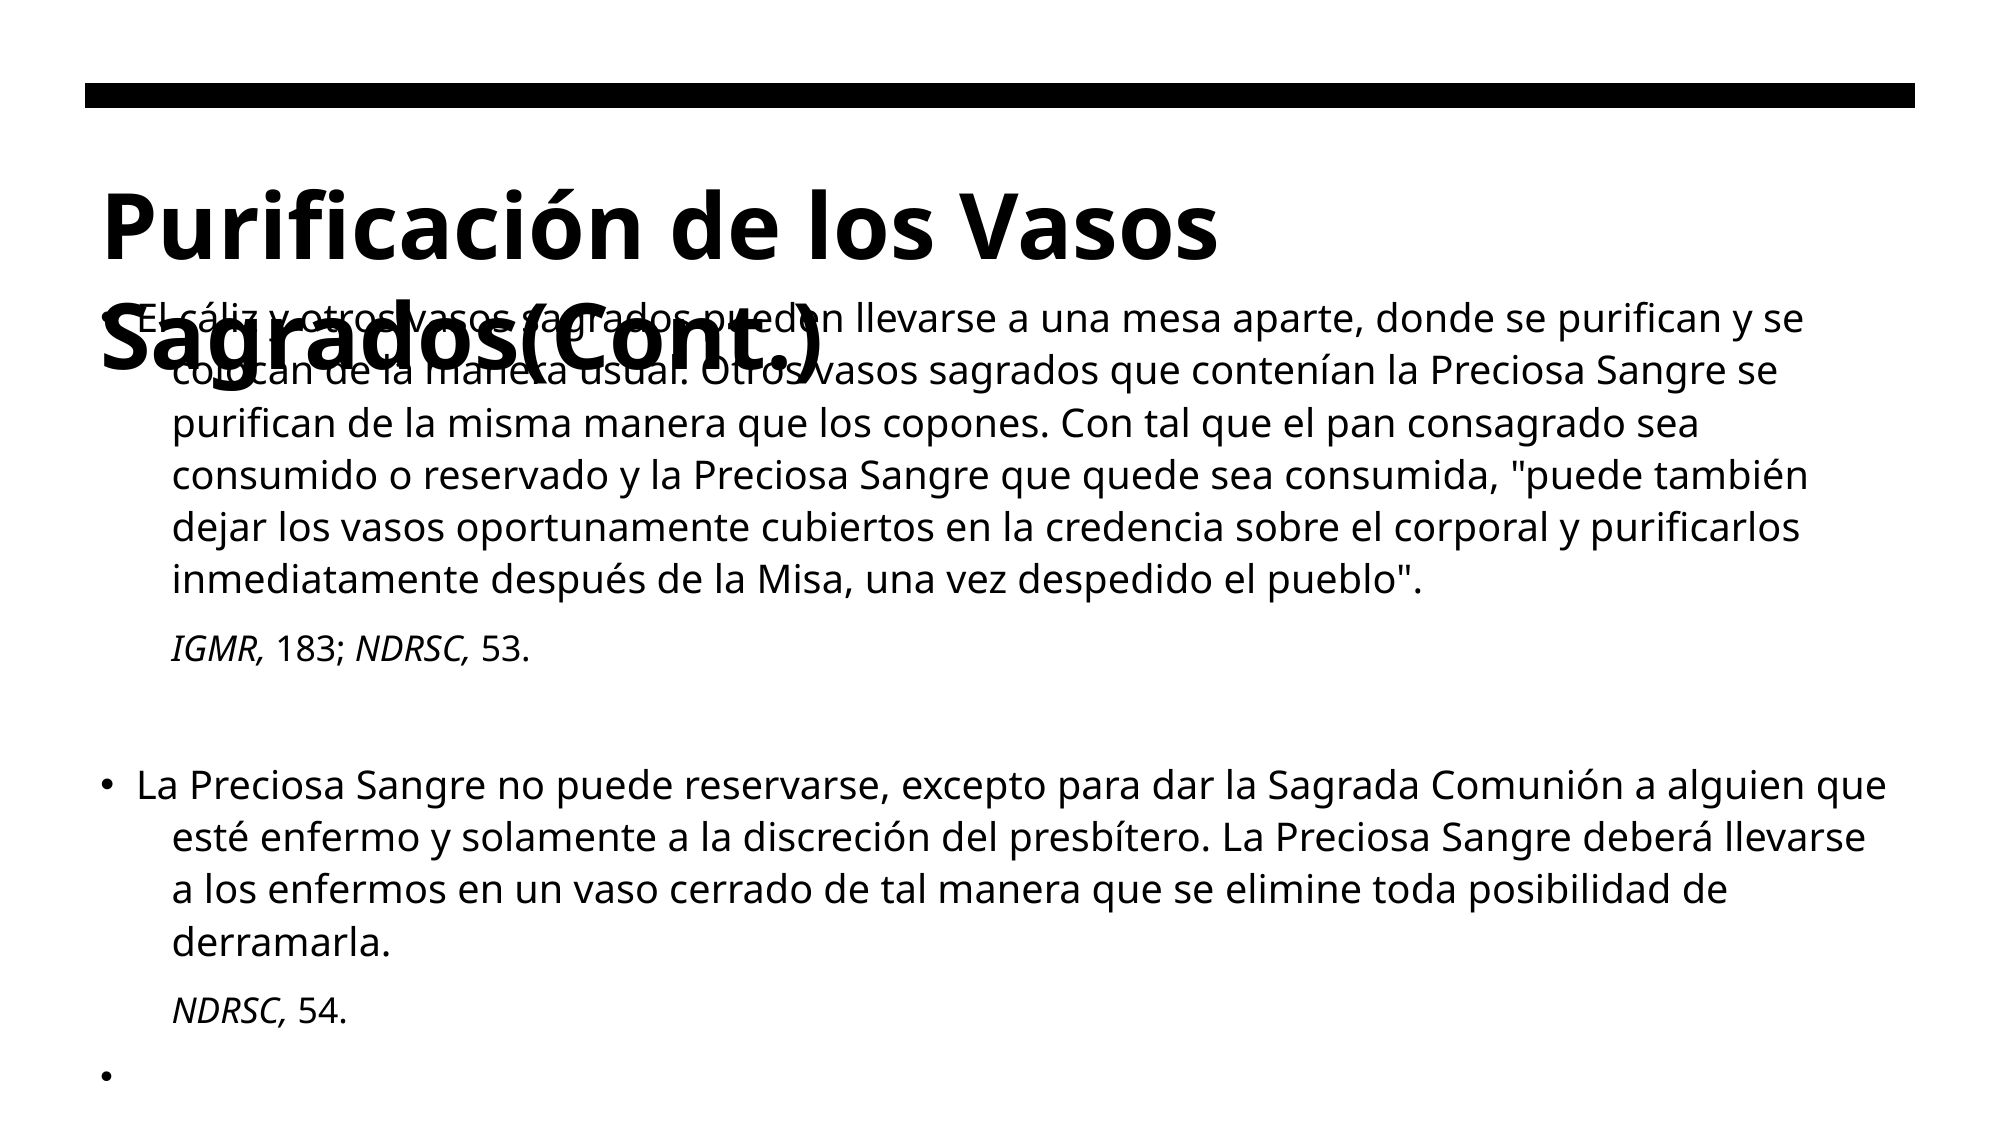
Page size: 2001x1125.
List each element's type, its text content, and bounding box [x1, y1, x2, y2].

title Purificación de los Vasos Sagrados(Cont.) [85, 160, 1916, 280]
list El cáliz y otros vasos sagrados pueden llevarse a una mesa aparte, donde se purifican y se colocan de la manera usual. Otros vasos sagrados que contenían la Preciosa Sangre se purifican de la misma manera que los copones. Con tal que el pan consagrado sea consumido o reservado y la Preciosa Sangre que quede sea consumida, "puede también dejar los vasos oportunamente cubiertos en la credencia sobre el corporal y purificarlos inmediatamente después de la Misa, una vez despedido el pueblo". IGMR, 183; NDRSC, 53. La Preciosa Sangre no puede reservarse, excepto para dar la Sagrada Comunión a alguien que esté enfermo y solamente a la discreción del presbítero. La Preciosa Sangre deberá llevarse a los enfermos en un vaso cerrado de tal manera que se elimine toda posibilidad de derramarla. NDRSC, 54. [85, 280, 1916, 1041]
